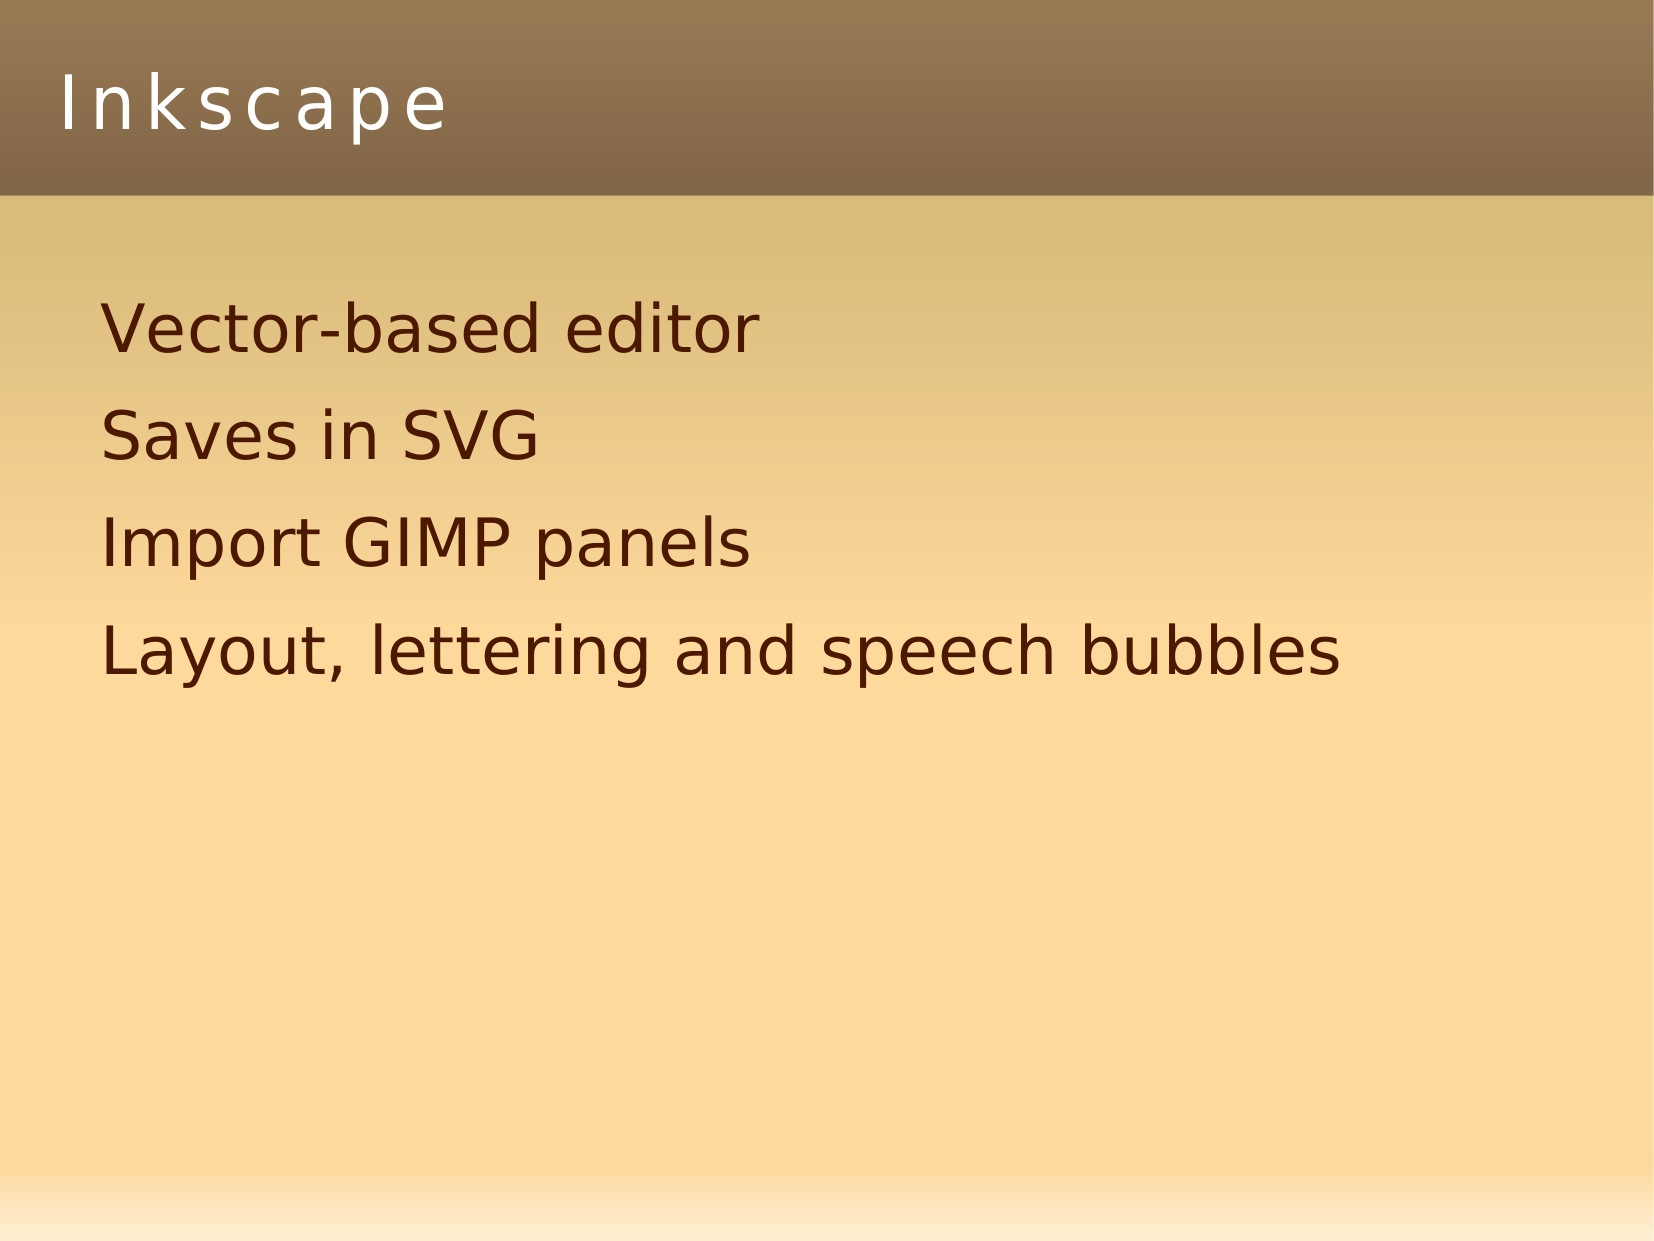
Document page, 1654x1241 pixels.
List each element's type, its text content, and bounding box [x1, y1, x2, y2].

picture [0, 0, 1654, 1241]
title Inkscape [59, 29, 1595, 178]
list Vector-based editor Saves in SVG Import GIMP panels Layout, lettering and speech bubbles [82, 290, 1571, 1109]
